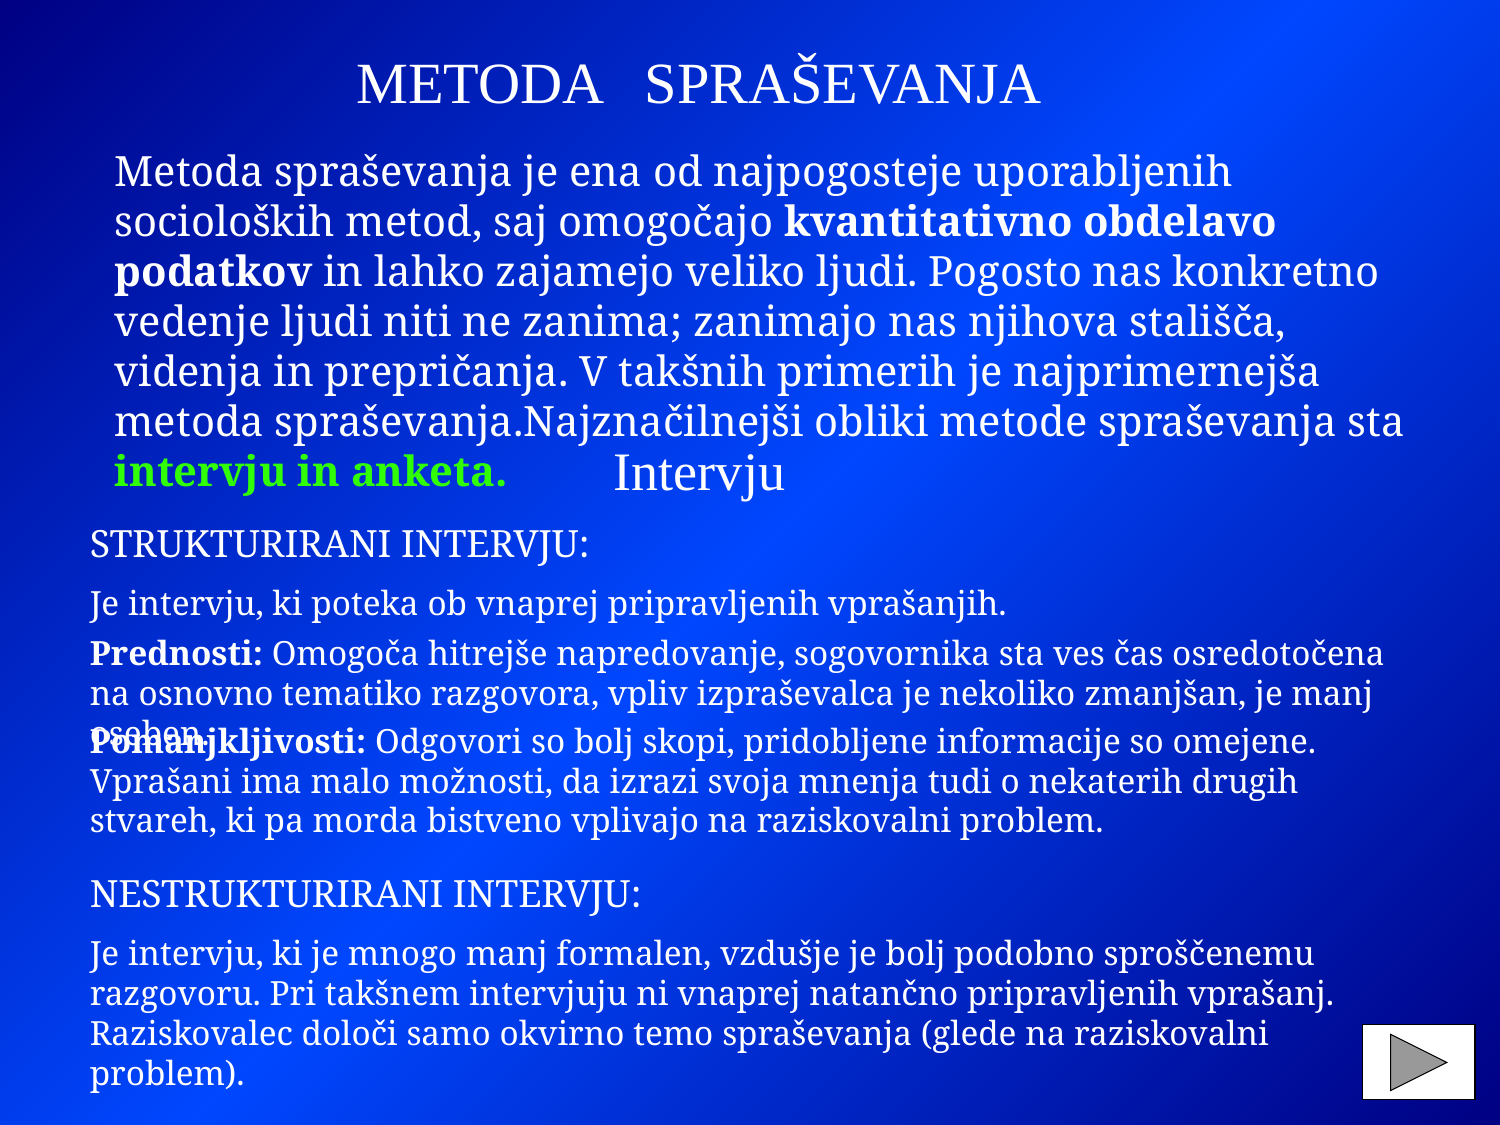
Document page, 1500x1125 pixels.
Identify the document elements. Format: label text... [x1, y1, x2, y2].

text_box Prednosti: Omogoča hitrejše napredovanje, sogovornika sta ves čas osredotočena na osnovno tematiko razgovora, vpliv izpraševalca je nekoliko zmanjšan, je manj oseben. [74, 624, 1413, 712]
text_box [1413, 1024, 1476, 1100]
text_box Metoda spraševanja je ena od najpogosteje uporabljenih socioloških metod, saj omogočajo kvantitativno obdelavo podatkov in lahko zajamejo veliko ljudi. Pogosto nas konkretno vedenje ljudi niti ne zanima; zanimajo nas njihova stališča, videnja in prepričanja. V takšnih primerih je najprimernejša metoda spraševanja.Najznačilnejši obliki metode spraševanja sta intervju in anketa. [99, 137, 1438, 425]
text_box Intervju [62, 425, 1475, 510]
text_box NESTRUKTURIRANI INTERVJU: [74, 862, 1413, 923]
text_box Je intervju, ki je mnogo manj formalen, vzdušje je bolj podobno sproščenemu razgovoru. Pri takšnem intervjuju ni vnaprej natančno pripravljenih vprašanj. Raziskovalec določi samo okvirno temo spraševanja (glede na raziskovalni problem). [74, 924, 1413, 1100]
text_box STRUKTURIRANI INTERVJU: [74, 512, 1413, 573]
text_box Je intervju, ki poteka ob vnaprej pripravljenih vprašanjih. [74, 574, 1413, 624]
text_box METODA SPRAŠEVANJA [37, 37, 1450, 123]
text_box Pomanjkljivosti: Odgovori so bolj skopi, pridobljene informacije so omejene. Vprašani ima malo možnosti, da izrazi svoja mnenja tudi o nekaterih drugih stvareh, ki pa morda bistveno vplivajo na raziskovalni problem. [74, 712, 1413, 848]
